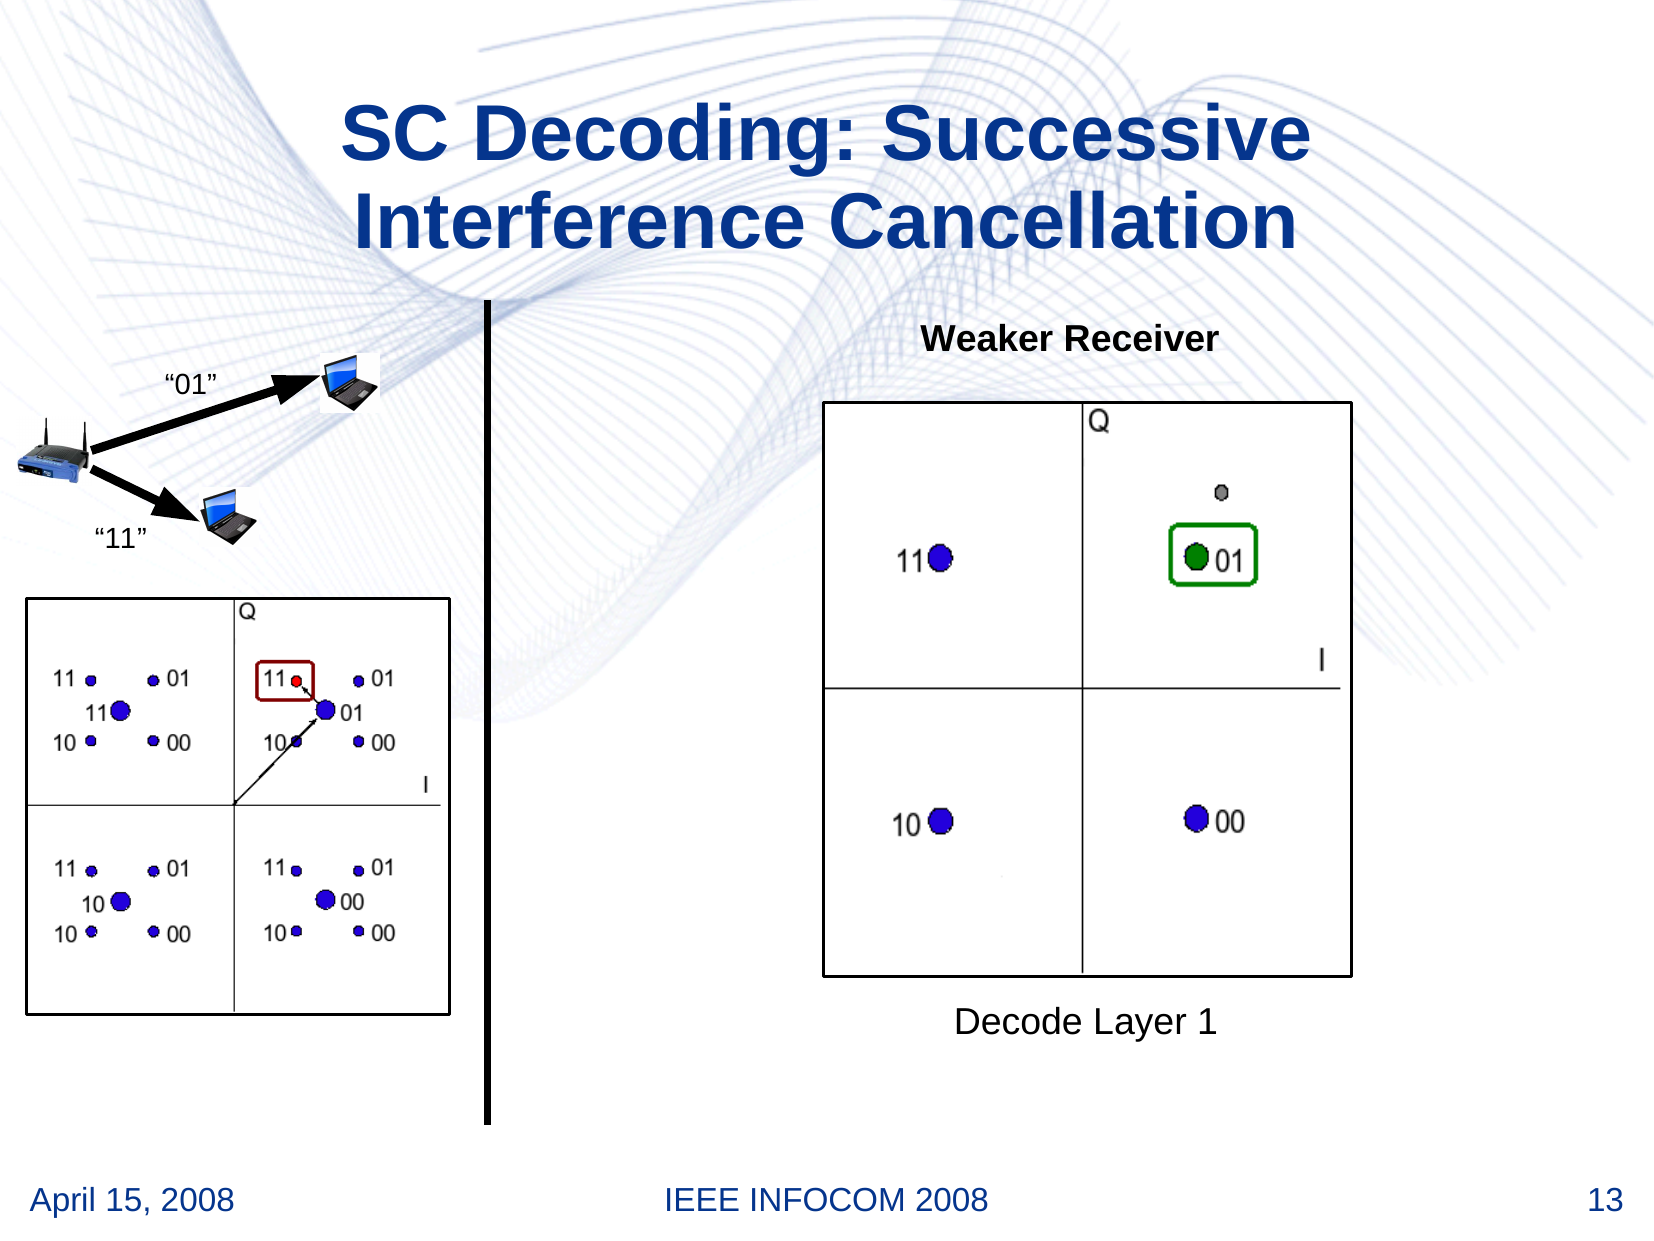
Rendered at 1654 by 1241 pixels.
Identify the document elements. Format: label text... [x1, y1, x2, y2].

text_box Weaker Receiver [905, 310, 1235, 368]
text_box “11” [80, 514, 162, 563]
title SC Decoding: Successive Interference Cancellation [118, 66, 1536, 288]
text_box Decode Layer 1 [939, 993, 1233, 1051]
picture [0, 0, 1654, 1241]
text_box “01” [150, 360, 232, 409]
